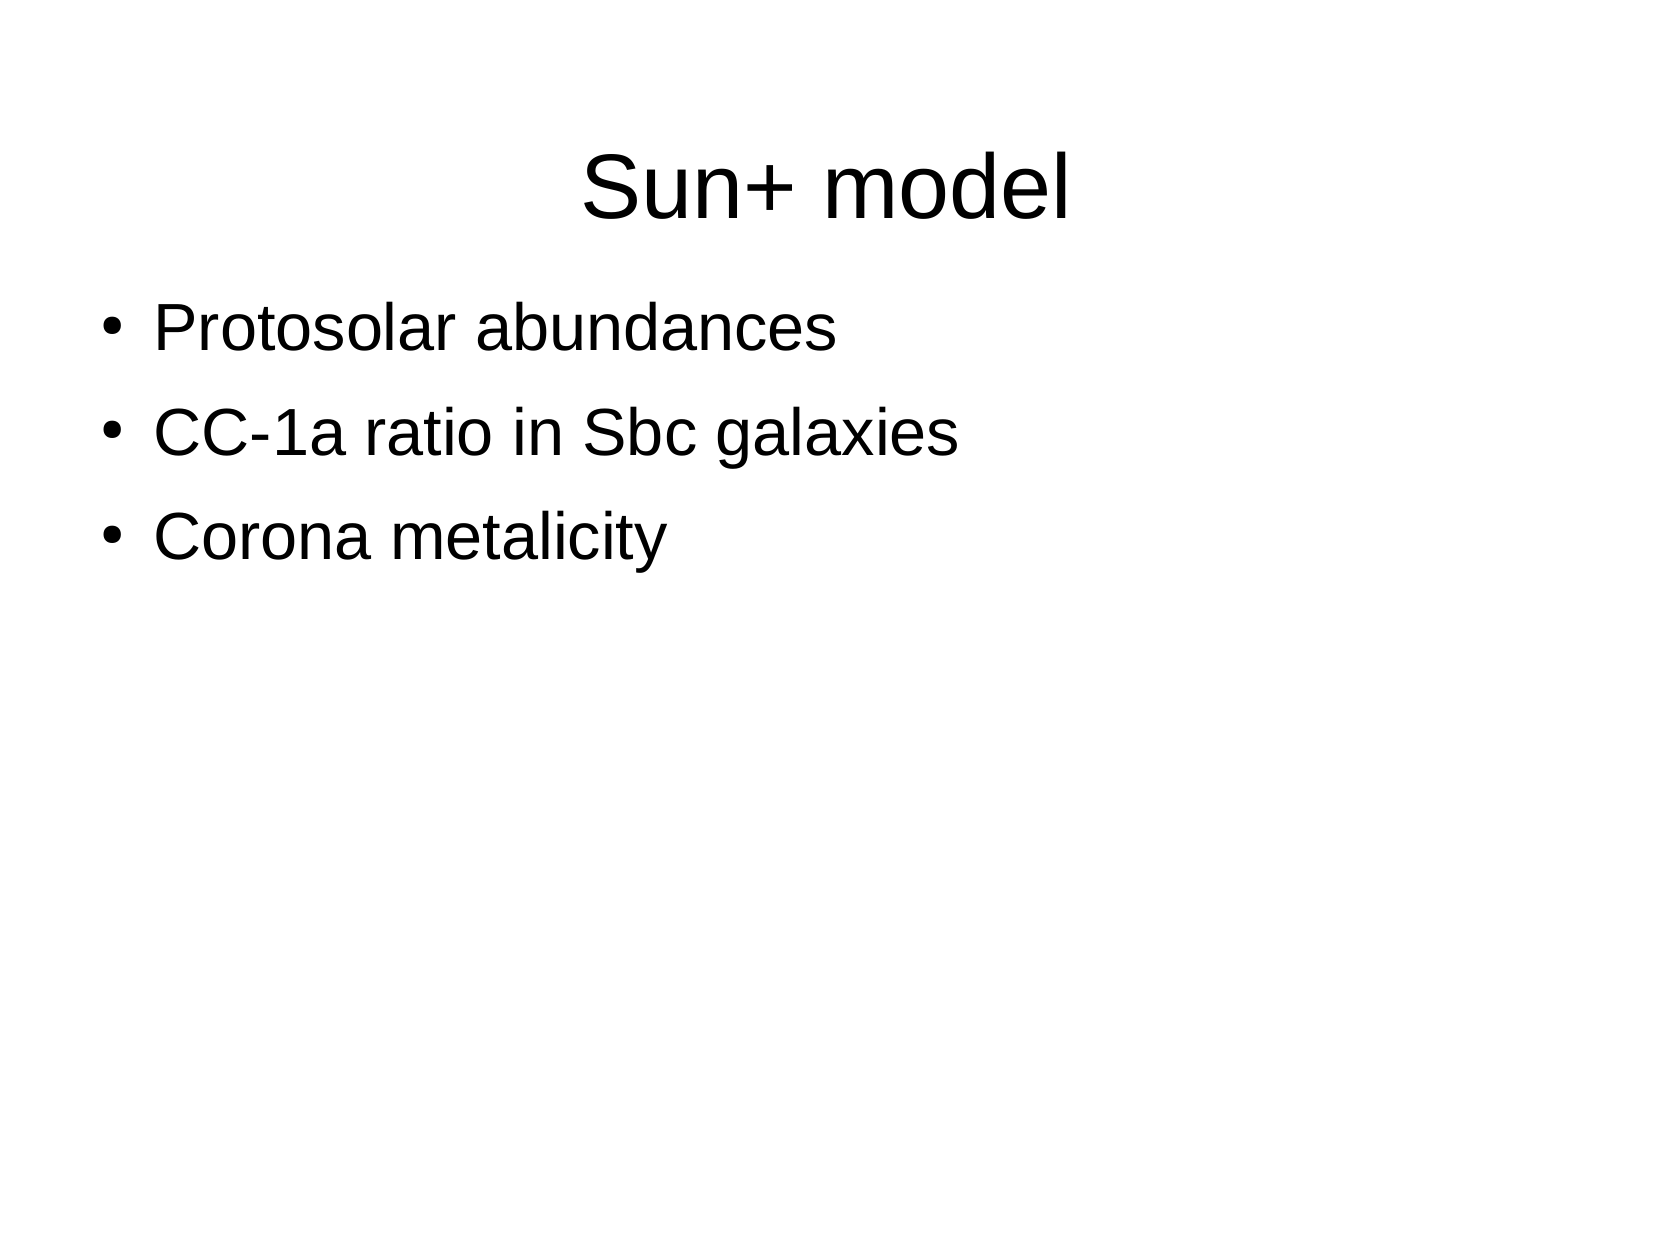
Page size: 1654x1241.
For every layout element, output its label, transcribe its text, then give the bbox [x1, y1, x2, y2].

list Protosolar abundances CC-1a ratio in Sbc galaxies Corona metalicity [82, 290, 1571, 1010]
title Sun+ model [82, 83, 1571, 290]
